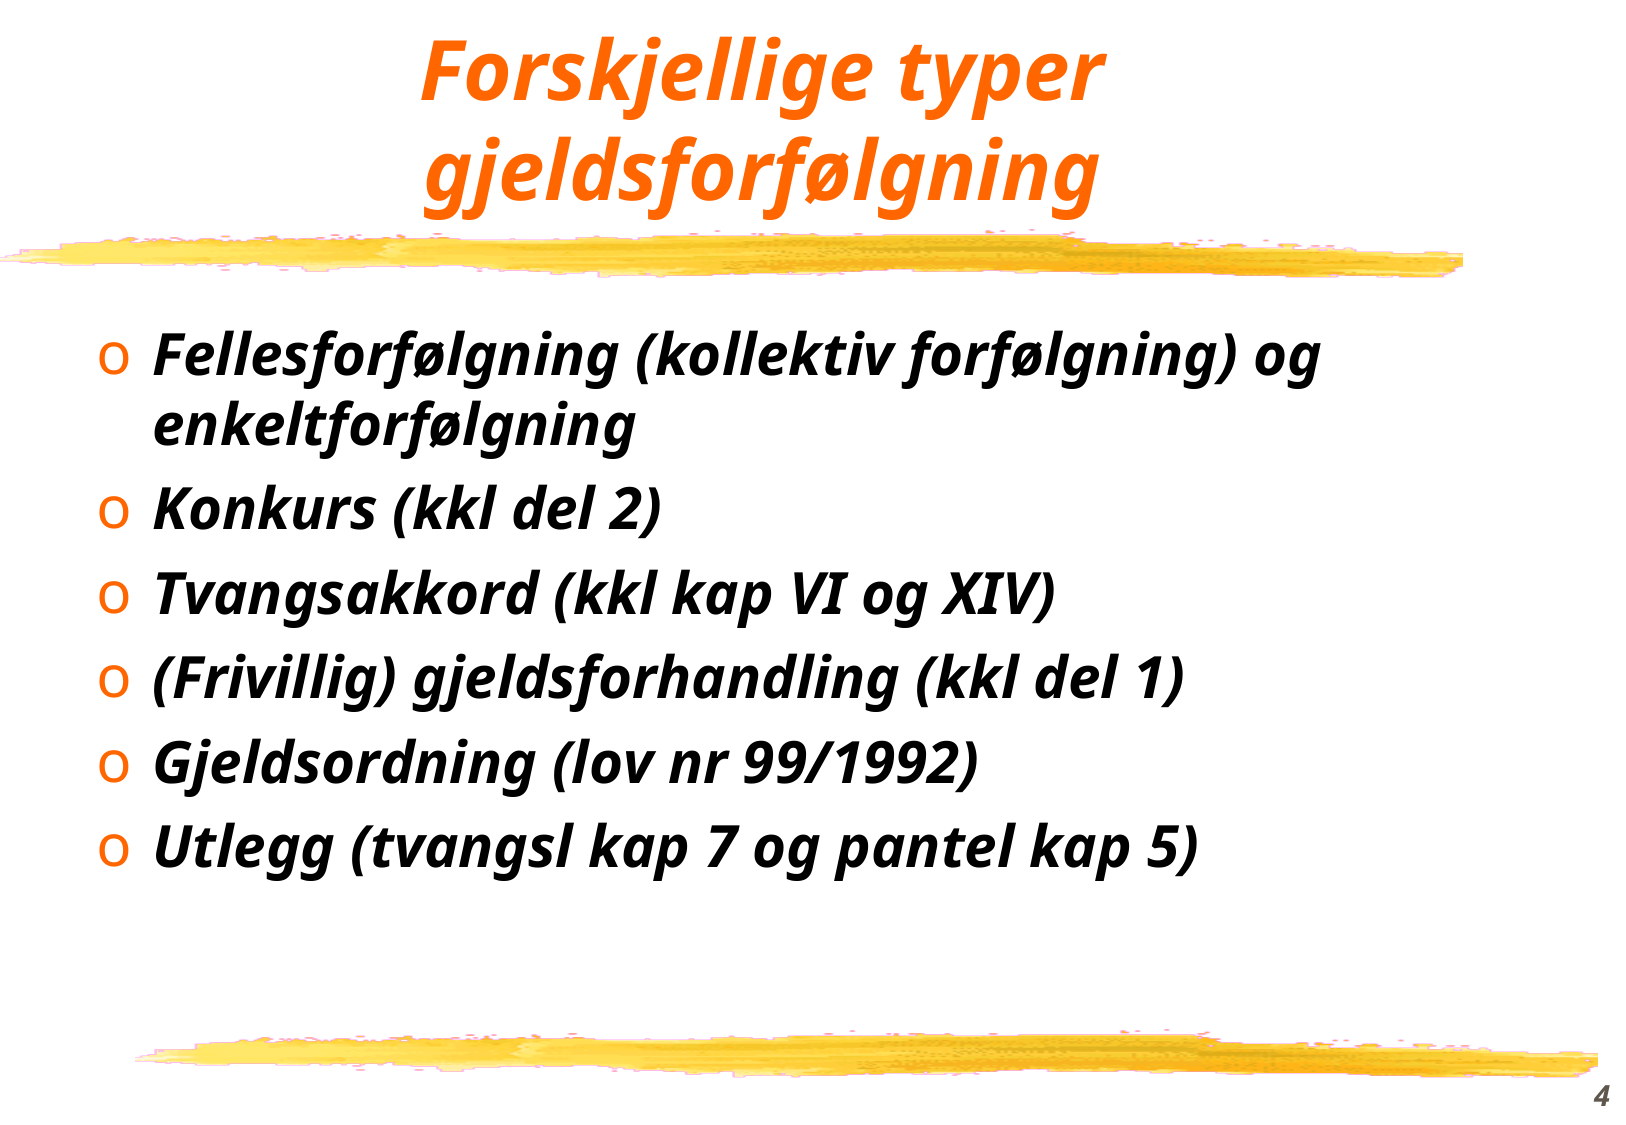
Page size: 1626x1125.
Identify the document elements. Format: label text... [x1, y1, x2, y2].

text_box 46 [1516, 1050, 1626, 1125]
picture [0, 224, 1463, 288]
list Fellesforfølgning (kollektiv forfølgning) og enkeltforfølgning Konkurs (kkl del 2) Tvangsakkord (kkl kap VI og XIV) (Frivillig) gjeldsforhandling (kkl del 1) Gjeldsordning (lov nr 99/1992) Utlegg (tvangsl kap 7 og pantel kap 5) [81, 309, 1535, 1001]
picture [135, 1024, 1598, 1088]
title Forskjellige typer gjeldsforfølgning [72, 9, 1454, 225]
